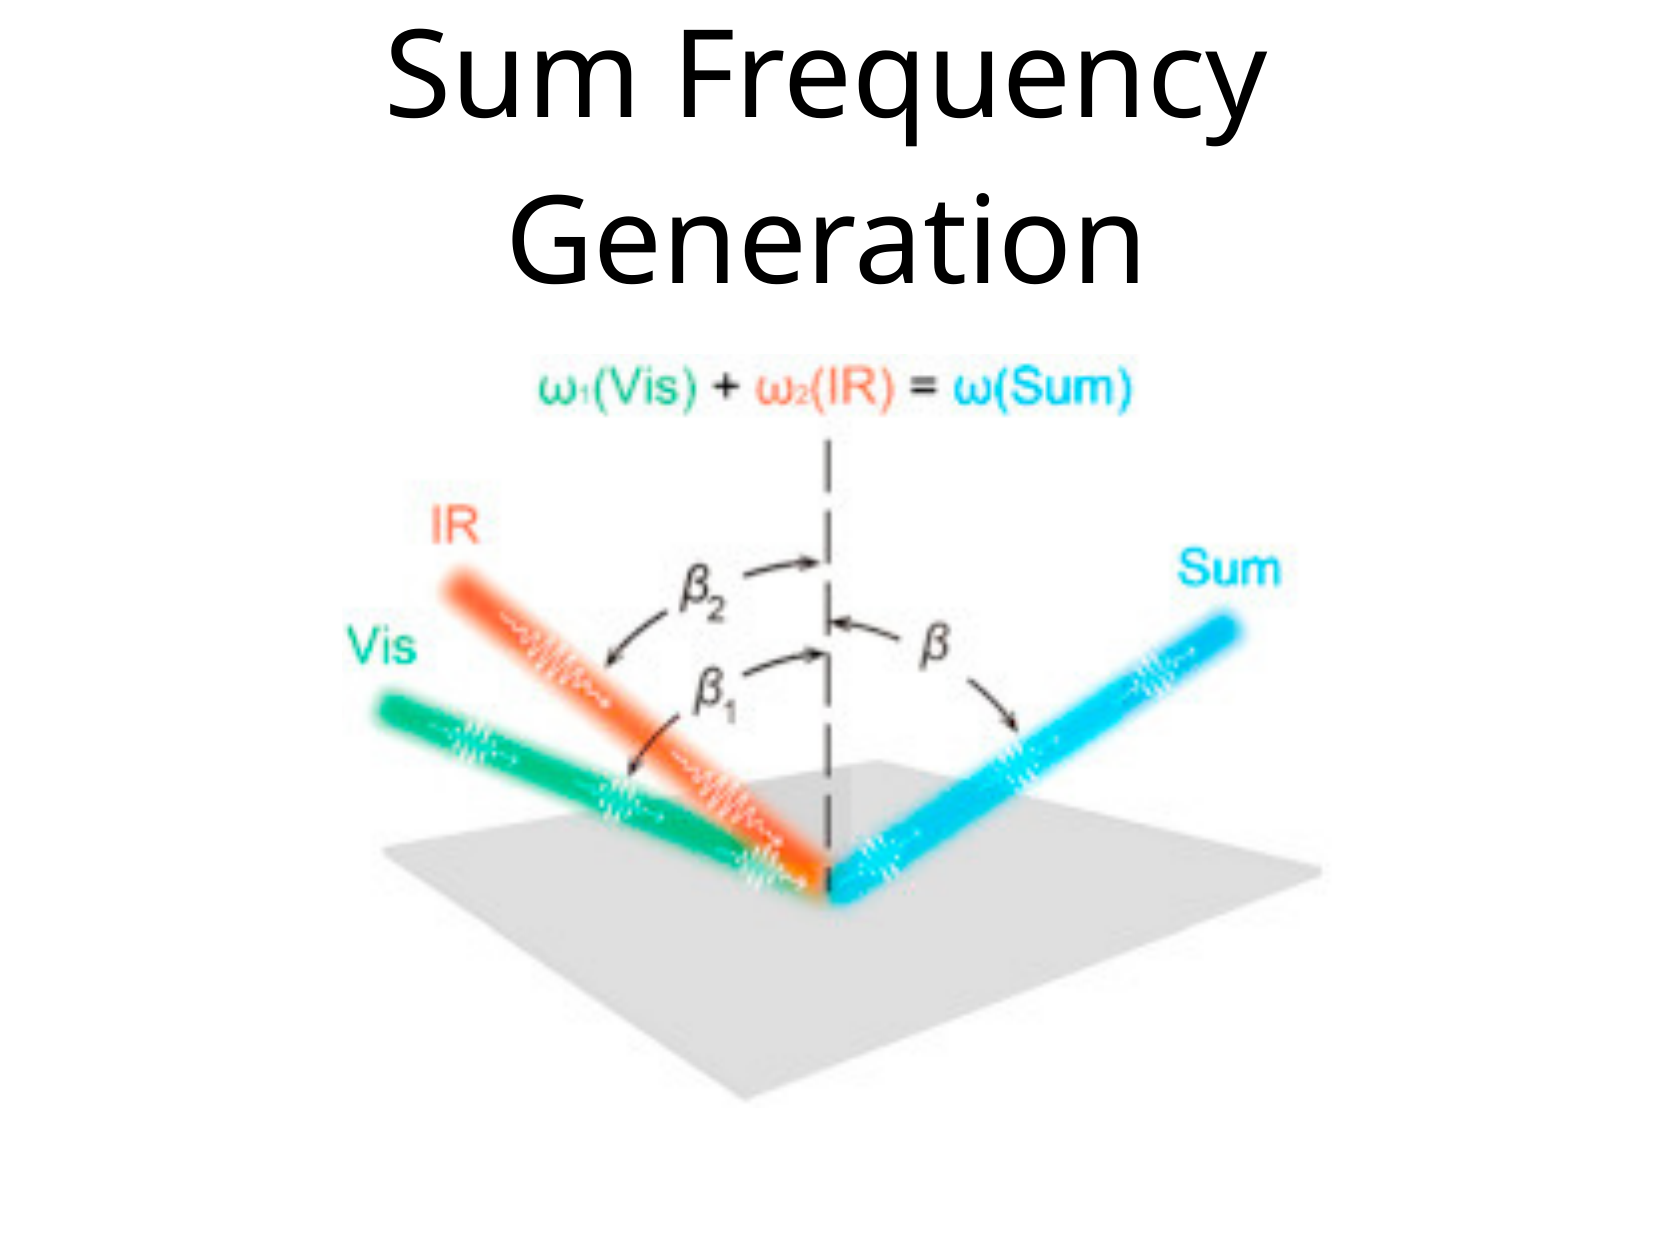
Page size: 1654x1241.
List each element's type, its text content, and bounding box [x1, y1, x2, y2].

picture [342, 354, 1347, 1108]
title Sum Frequency Generation [82, 49, 1571, 257]
